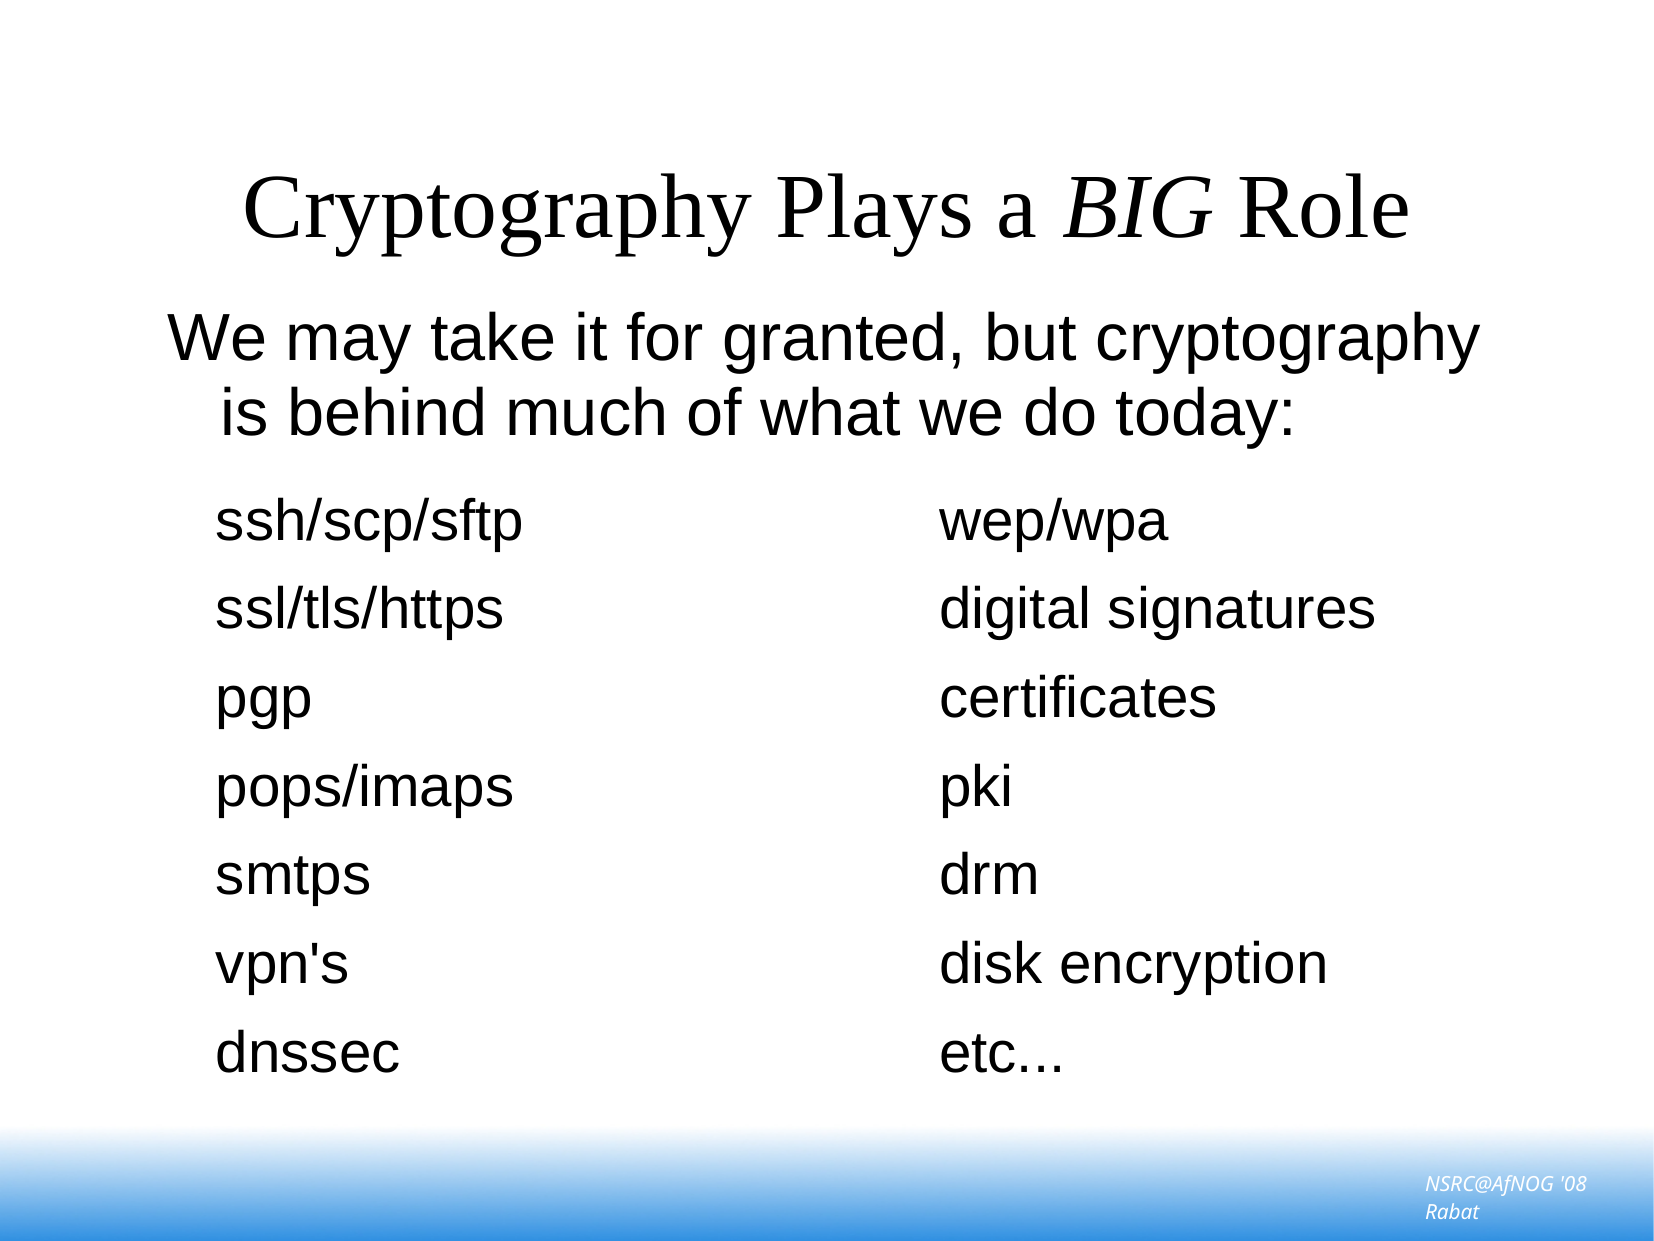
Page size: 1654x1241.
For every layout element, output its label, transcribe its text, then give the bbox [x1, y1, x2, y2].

picture [0, 1124, 1654, 1241]
list ssh/scp/sftp ssl/tls/https pgp pops/imaps smtps vpn's dnssec [121, 487, 811, 1126]
list wep/wpa digital signatures certificates pki drm disk encryption etc... [844, 487, 1534, 1127]
text_box We may take it for granted, but cryptography is behind much of what we do today: [150, 300, 1501, 450]
title Cryptography Plays a BIG Role [121, 102, 1534, 310]
